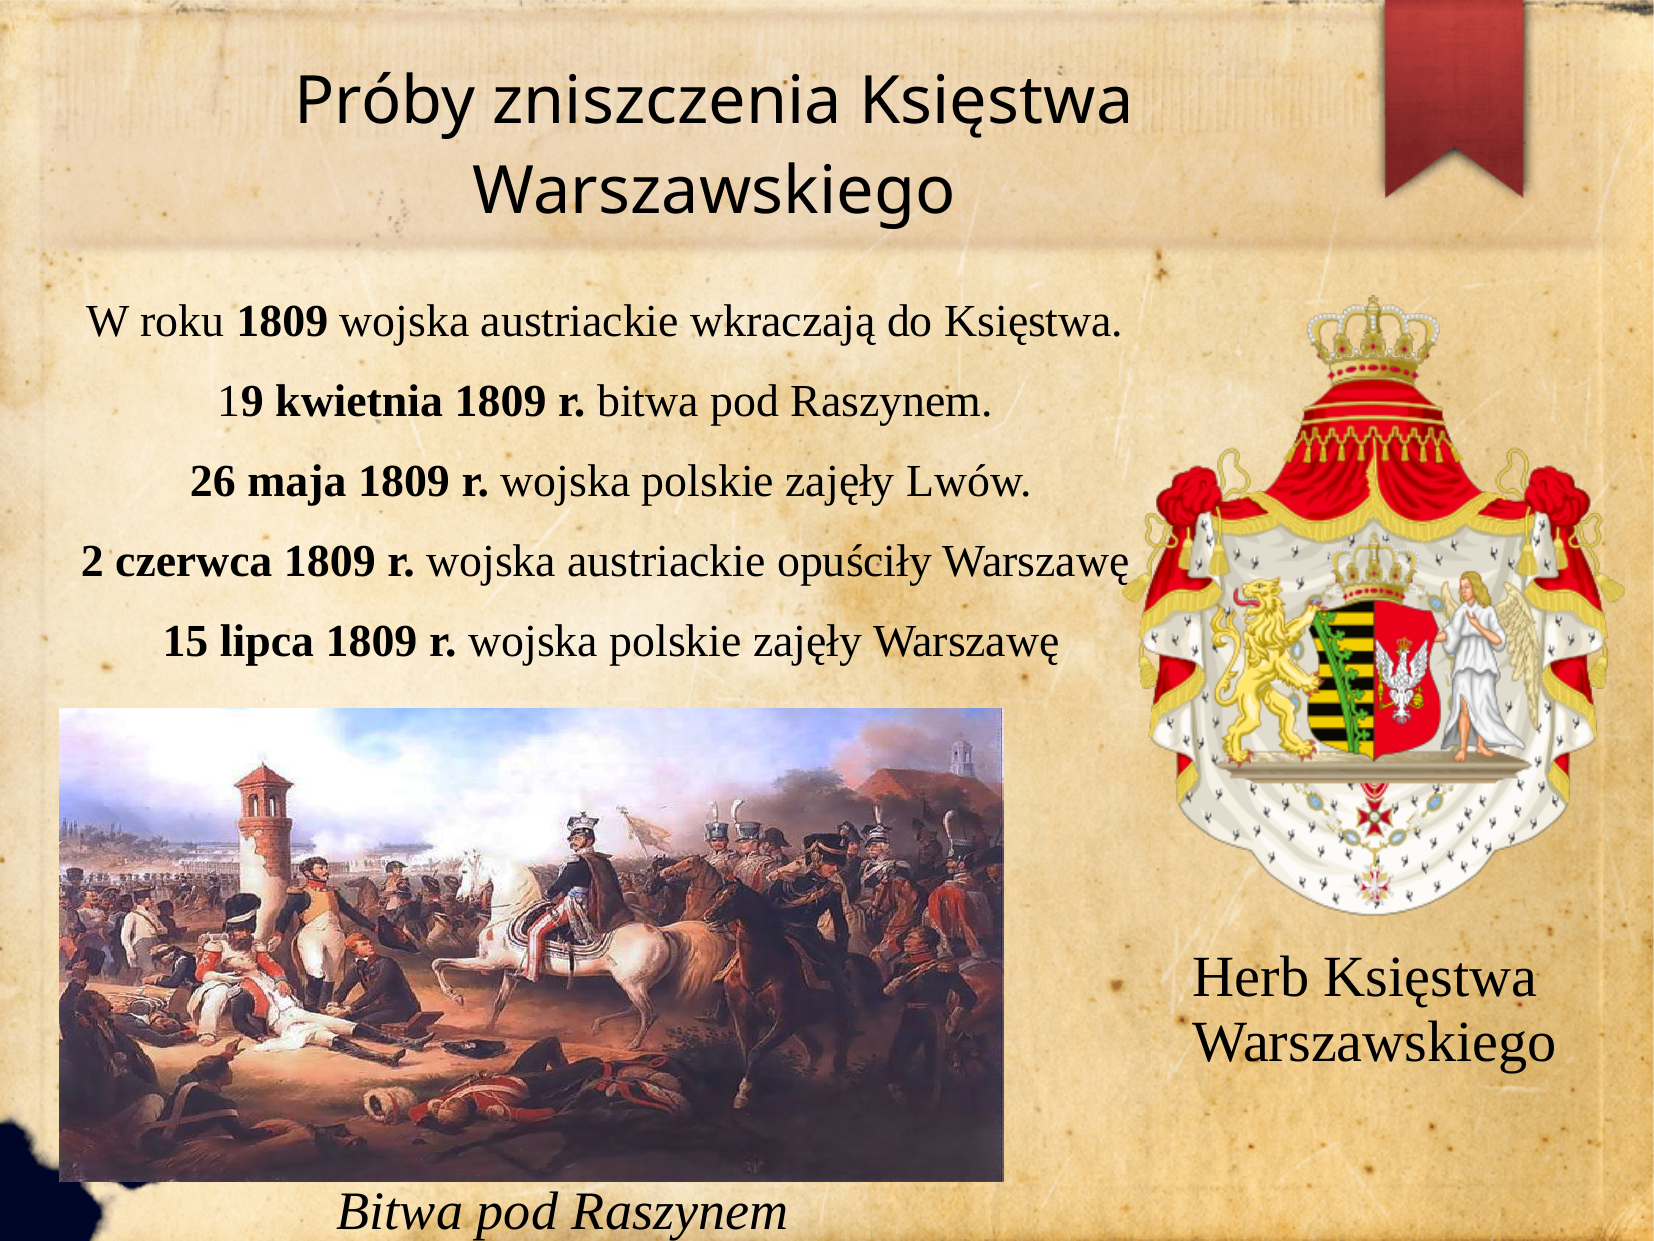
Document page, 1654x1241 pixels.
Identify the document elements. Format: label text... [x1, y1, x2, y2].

list Herb Księstwa Warszawskiego [1122, 944, 1596, 1123]
list W roku 1809 wojska austriackie wkraczają do Księstwa. 19 kwietnia 1809 r. bitwa pod Raszynem. 26 maja 1809 r. wojska polskie zajęły Lwów. 2 czerwca 1809 r. wojska austriackie opuściły Warszawę 15 lipca 1809 r. wojska polskie zajęły Warszawę [0, 295, 1122, 768]
list Bitwa pod Raszynem [265, 1181, 976, 1241]
title Próby zniszczenia Księstwa Warszawskiego [82, 43, 1347, 242]
picture [0, 0, 1654, 1241]
